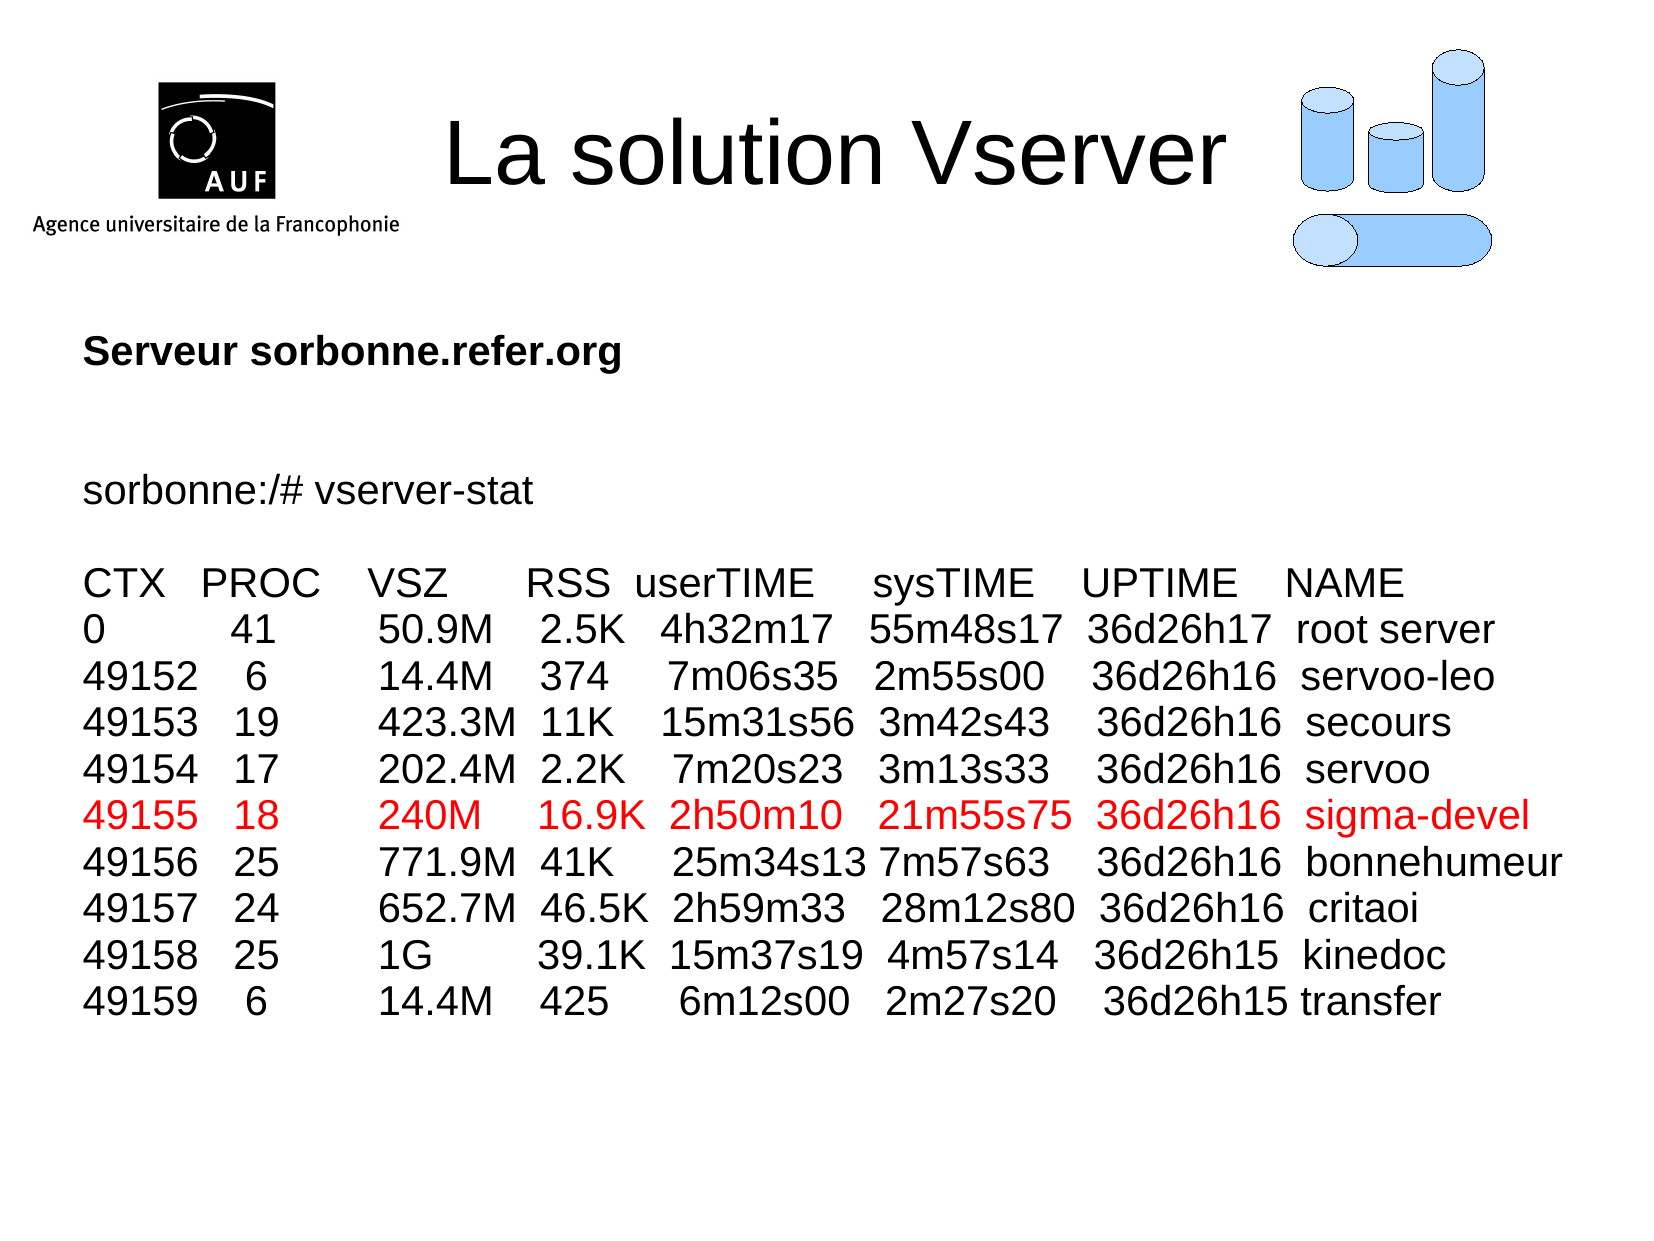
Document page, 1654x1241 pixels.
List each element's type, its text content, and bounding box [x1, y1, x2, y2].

subtitle Serveur sorbonne.refer.org sorbonne:/# vserver-stat CTX PROC VSZ RSS userTIME sysTIME UPTIME NAME 0 41 50.9M 2.5K 4h32m17 55m48s17 36d26h17 root server 49152 6 14.4M 374 7m06s35 2m55s00 36d26h16 servoo-leo 49153 19 423.3M 11K 15m31s56 3m42s43 36d26h16 secours 49154 17 202.4M 2.2K 7m20s23 3m13s33 36d26h16 servoo 49155 18 240M 16.9K 2h50m10 21m55s75 36d26h16 sigma-devel 49156 25 771.9M 41K 25m34s13 7m57s63 36d26h16 bonnehumeur 49157 24 652.7M 46.5K 2h59m33 28m12s80 36d26h16 critaoi 49158 25 1G 39.1K 15m37s19 4m57s14 36d26h15 kinedoc 49159 6 14.4M 425 6m12s00 2m27s20 36d26h15 transfer [82, 289, 1571, 1109]
picture [29, 70, 403, 237]
title La solution Vserver [82, 49, 1571, 257]
text_box [1329, 257, 1484, 267]
